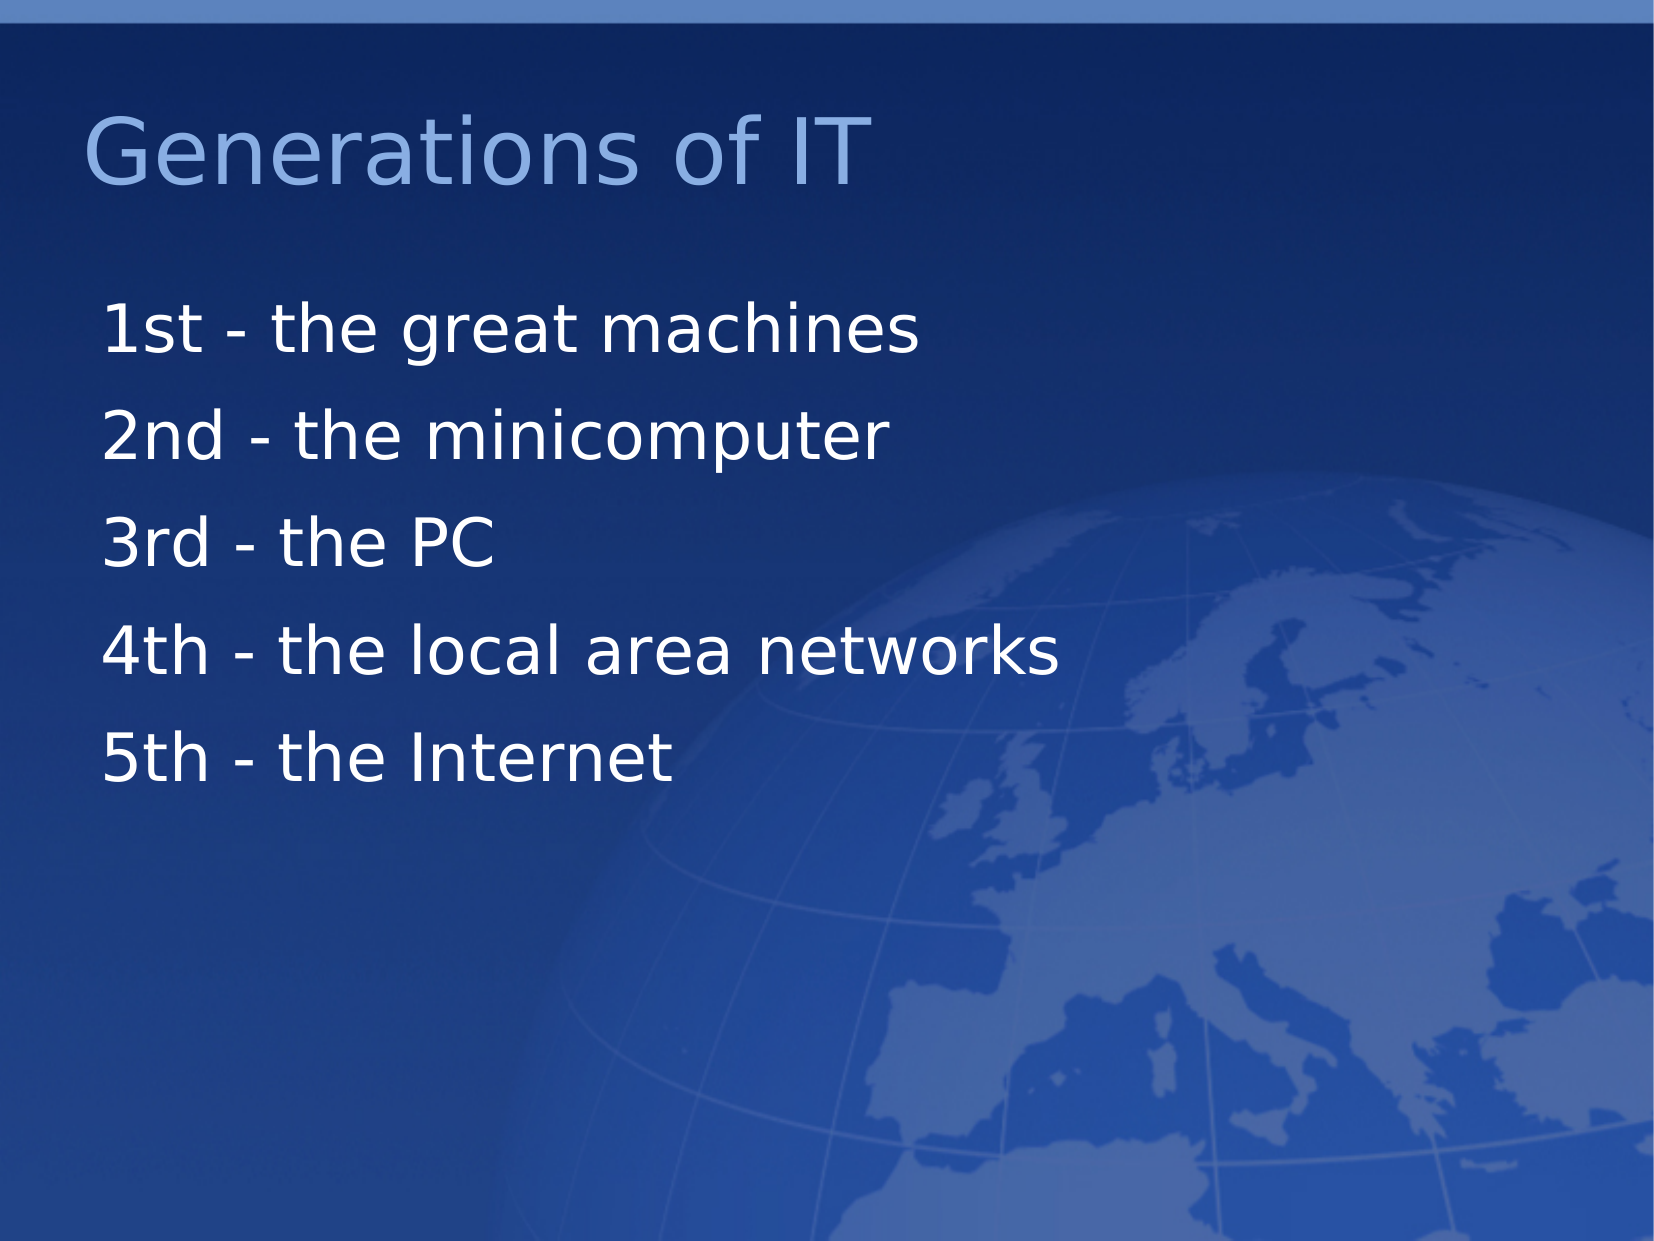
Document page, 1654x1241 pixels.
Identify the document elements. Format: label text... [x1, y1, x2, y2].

picture [0, 0, 1654, 1241]
title Generations of IT [82, 56, 1571, 250]
list 1st - the great machines 2nd - the minicomputer 3rd - the PC 4th - the local area networks 5th - the Internet [82, 290, 1571, 1094]
